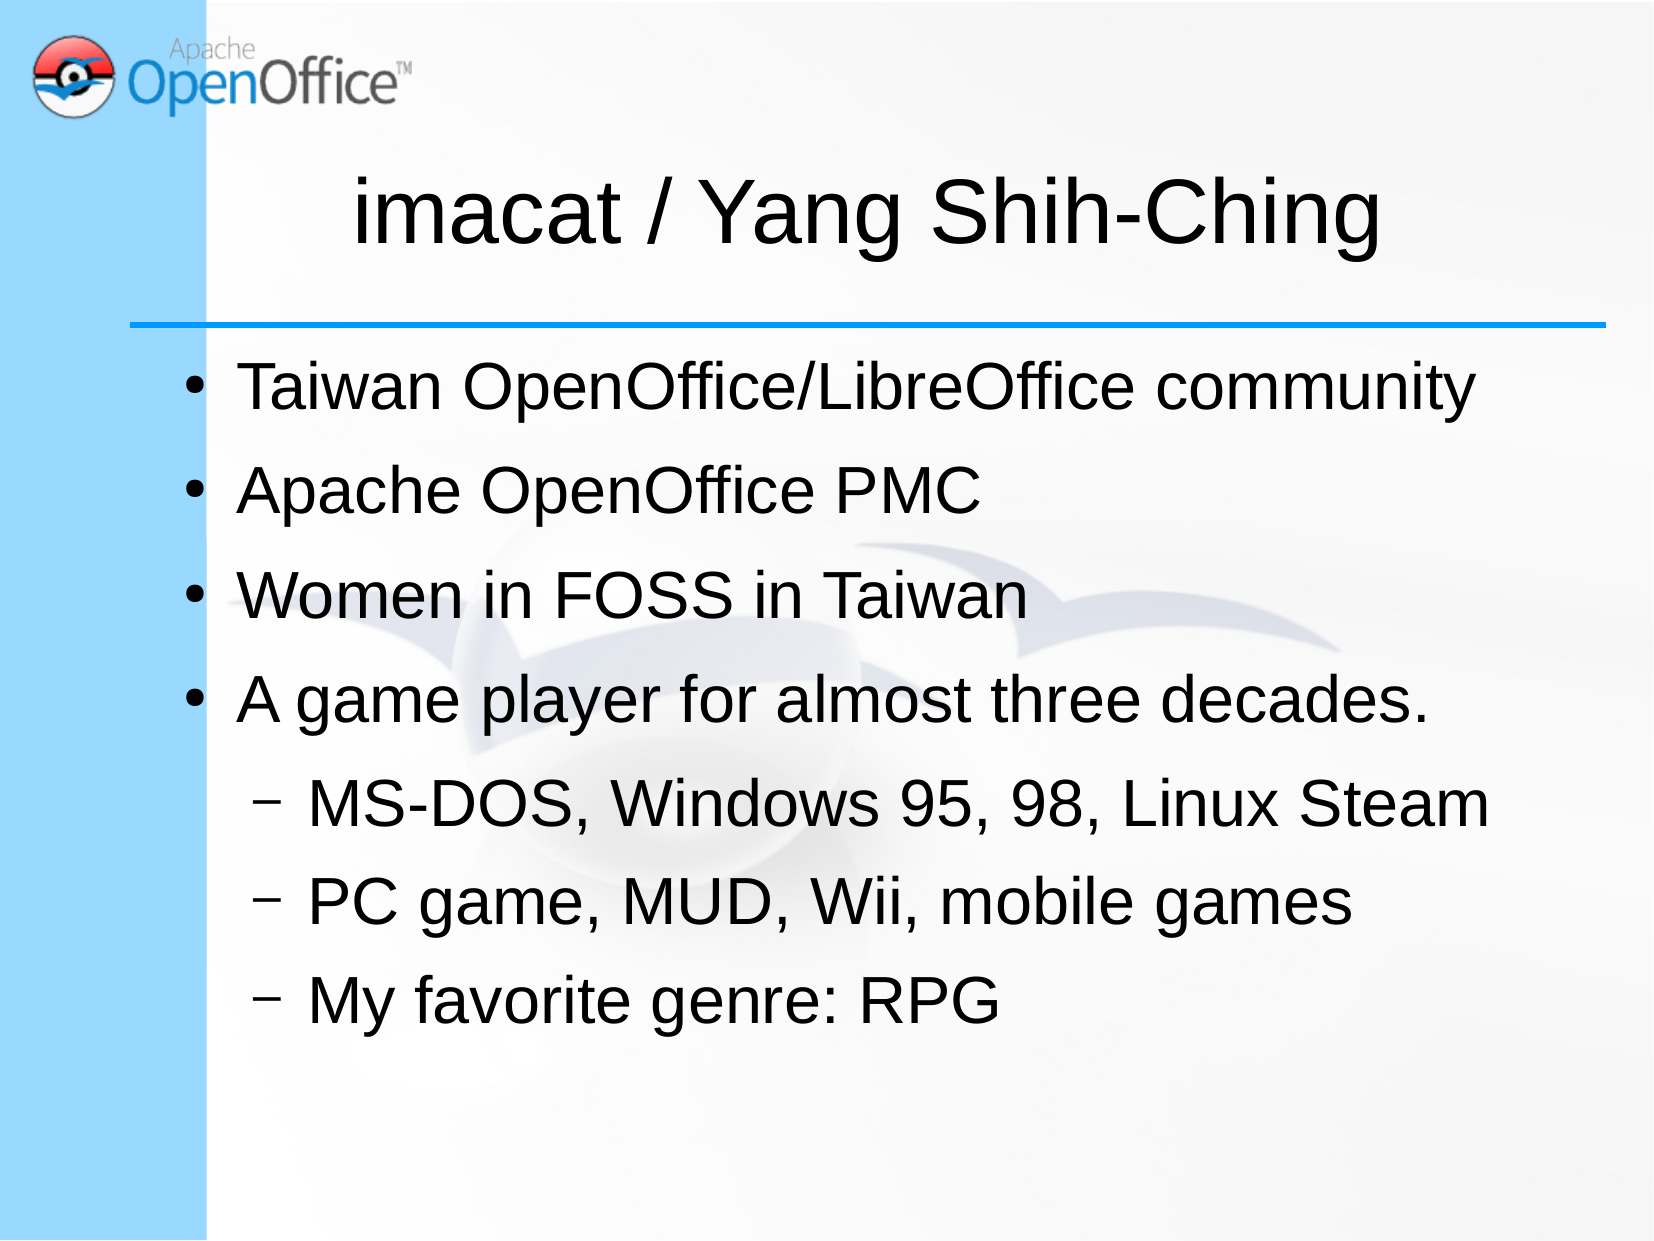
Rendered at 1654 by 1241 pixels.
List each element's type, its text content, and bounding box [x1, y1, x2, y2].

picture [31, 2, 1654, 1241]
list Taiwan OpenOffice/LibreOffice community Apache OpenOffice PMC Women in FOSS in Taiwan A game player for almost three decades. MS-DOS, Windows 95, 98, Linux Steam PC game, MUD, Wii, mobile games My favorite genre: RPG [165, 349, 1571, 1168]
title imacat / Yang Shih-Ching [165, 108, 1571, 316]
